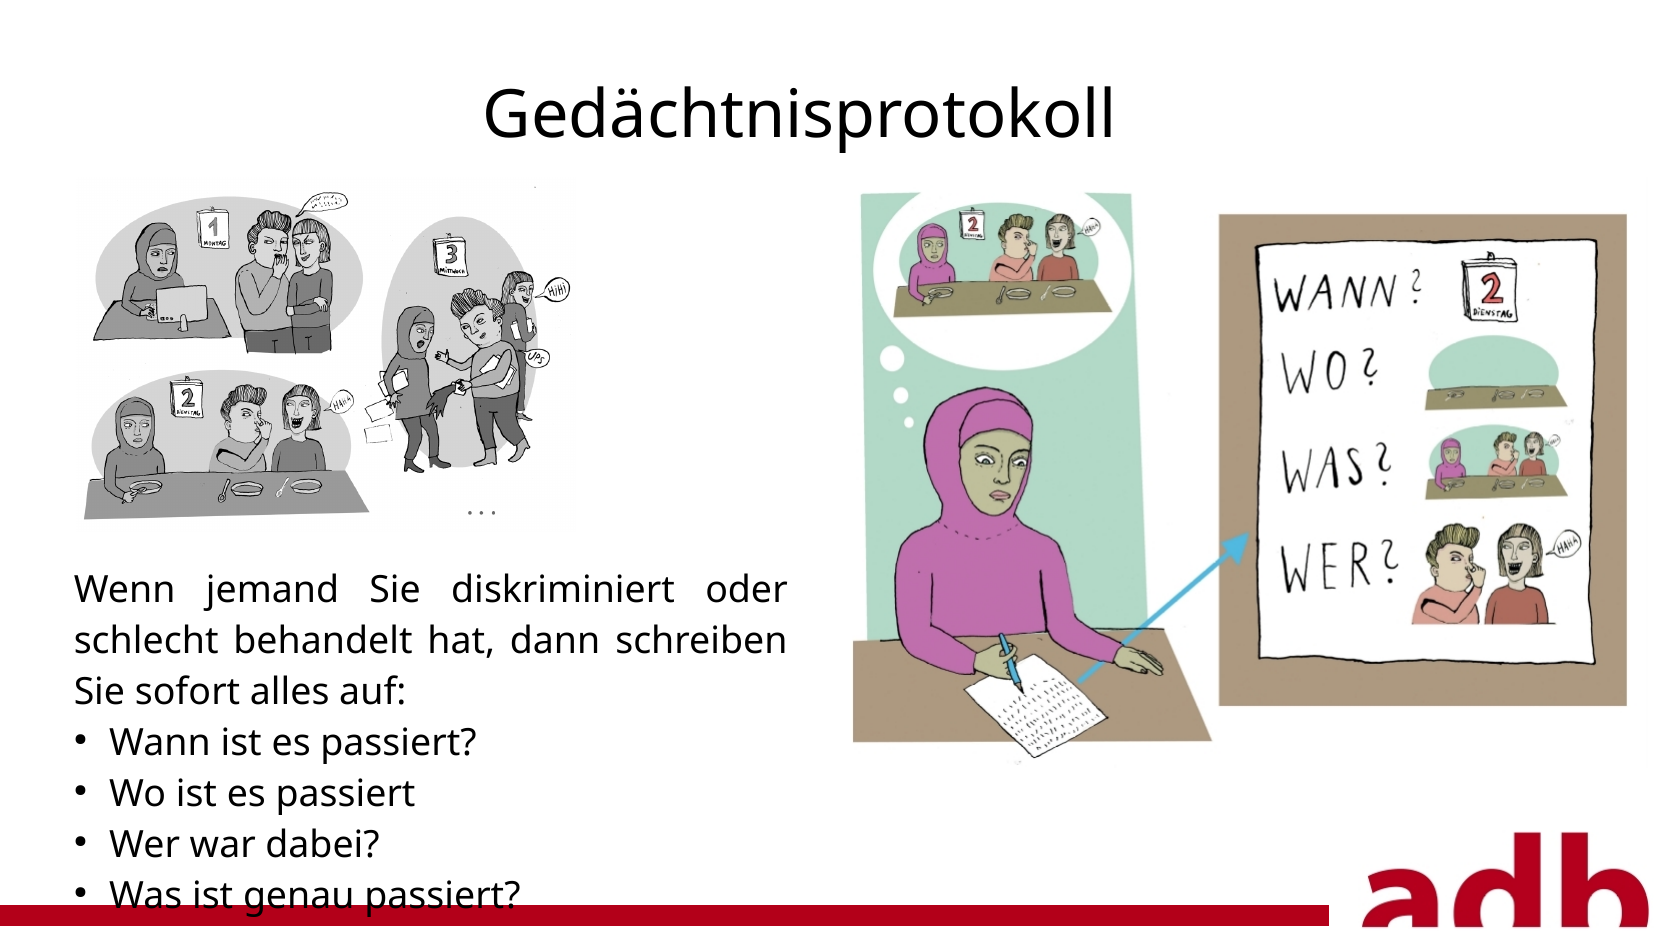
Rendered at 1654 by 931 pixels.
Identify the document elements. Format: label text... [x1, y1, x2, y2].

picture [1358, 830, 1654, 931]
picture [76, 177, 576, 532]
text_box Wenn jemand Sie diskriminiert oder schlecht behandelt hat, dann schreiben Sie sofort alles auf: Wann ist es passiert? Wo ist es passiert Wer war dabei? Was ist genau passiert? [59, 555, 804, 891]
picture [820, 177, 1654, 768]
text_box Gedächtnisprotokoll [468, 59, 1186, 156]
